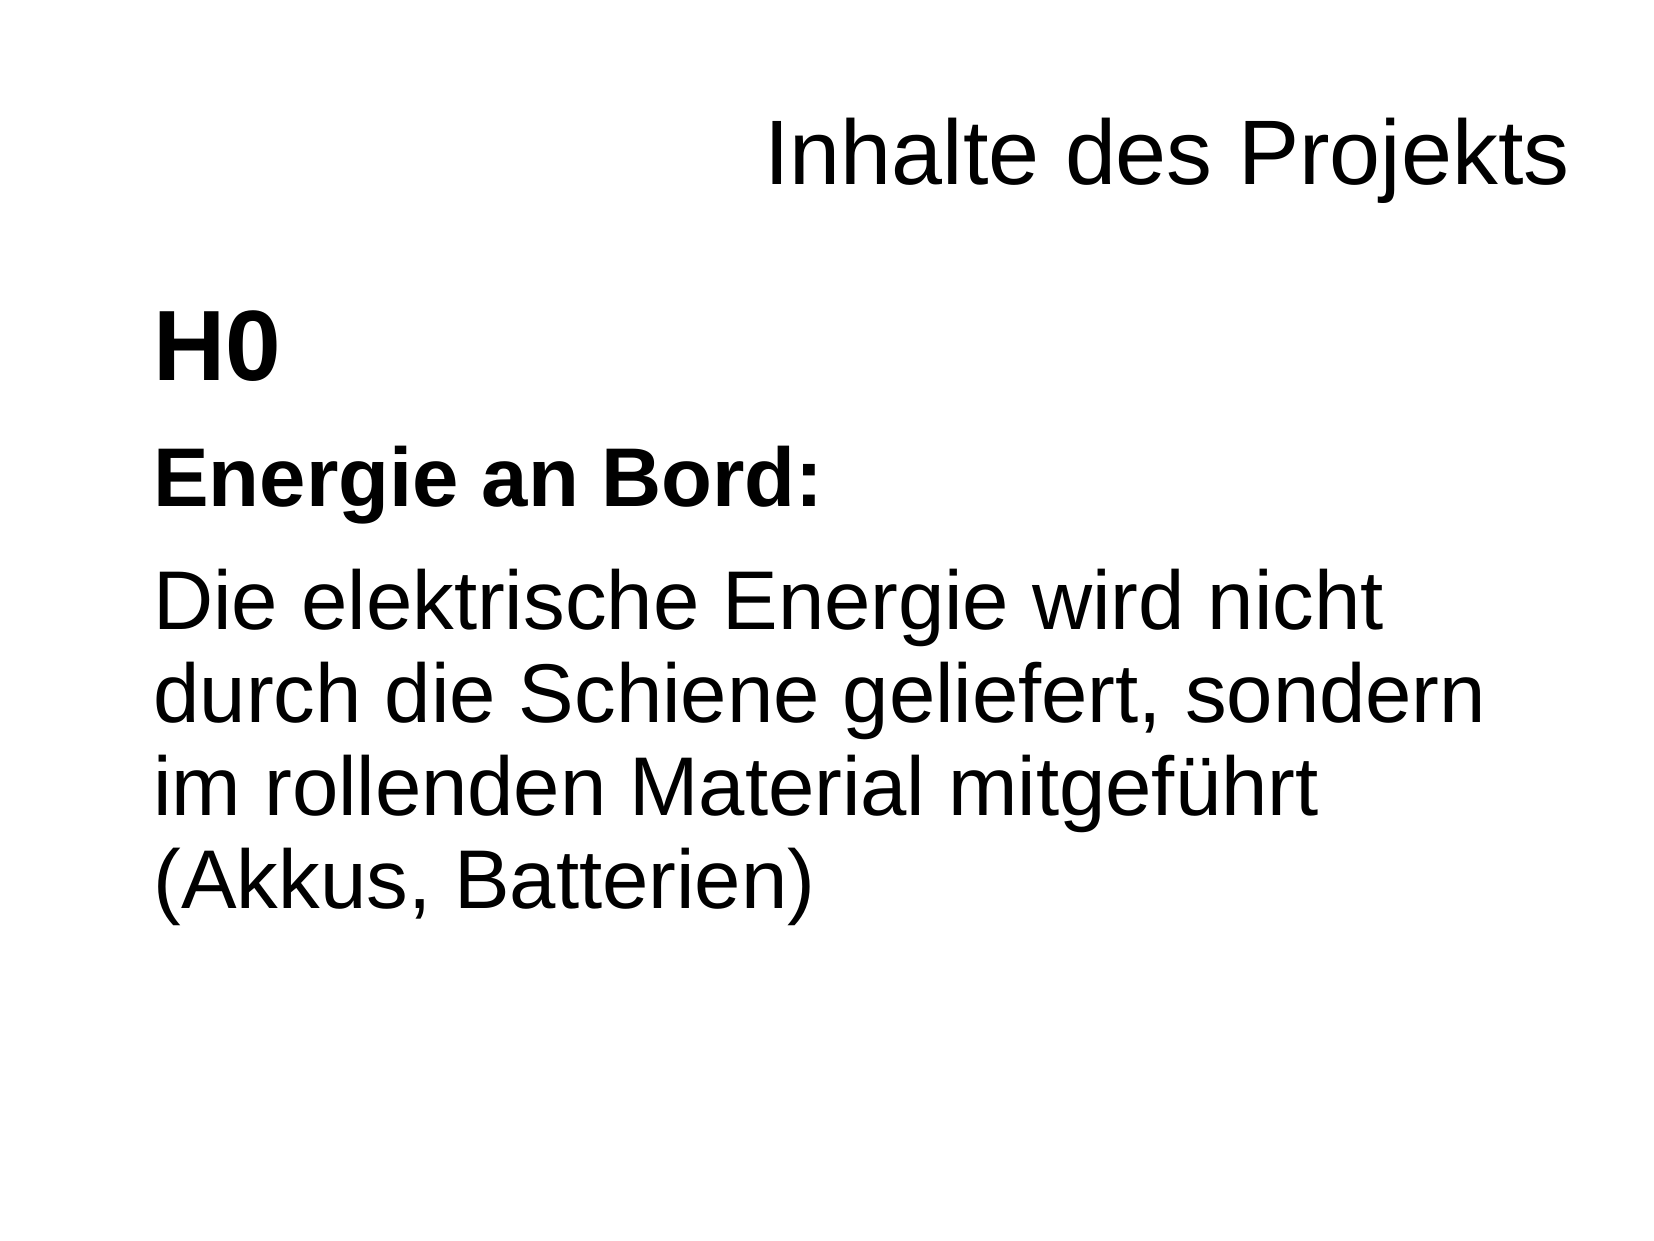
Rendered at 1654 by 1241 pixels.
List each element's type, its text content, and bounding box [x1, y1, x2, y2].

title Inhalte des Projekts [82, 49, 1571, 257]
list H0 Energie an Bord: Die elektrische Energie wird nicht durch die Schiene geliefert, sondern im rollenden Material mitgeführt (Akkus, Batterien) [82, 290, 1571, 1109]
